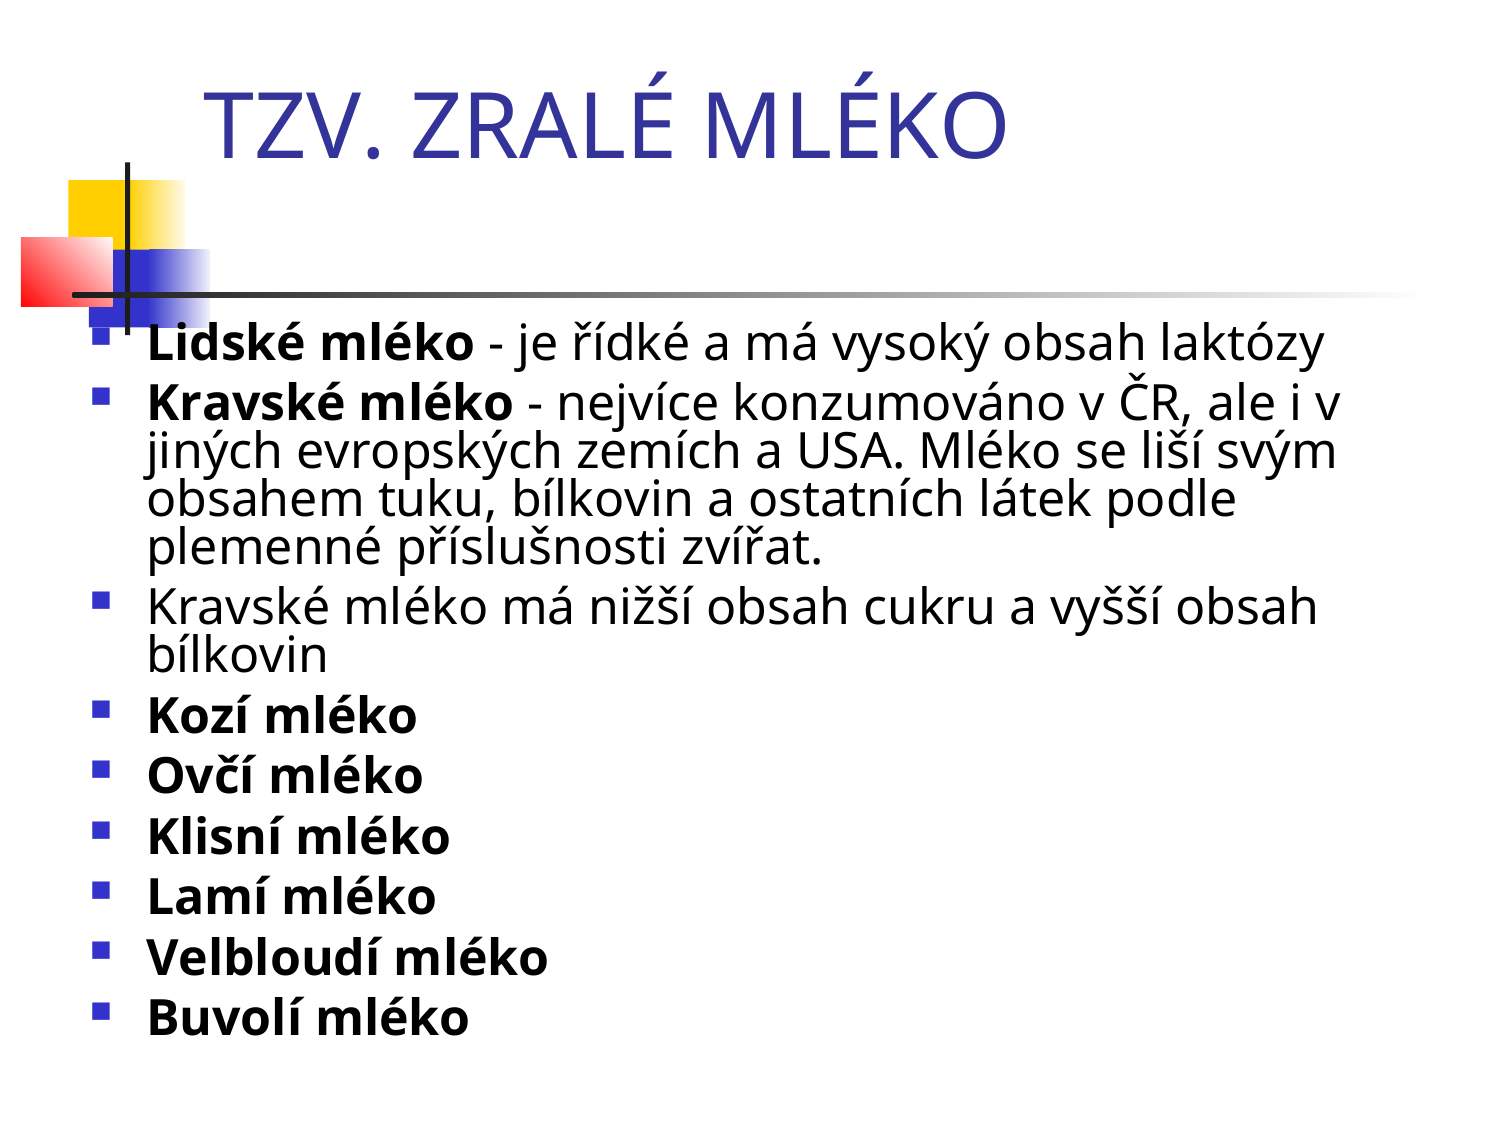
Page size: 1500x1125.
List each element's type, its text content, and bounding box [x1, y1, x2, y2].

title TZV. ZRALÉ MLÉKO [188, 35, 1468, 185]
list Lidské mléko - je řídké a má vysoký obsah laktózy Kravské mléko - nejvíce konzumováno v ČR, ale i v jiných evropských zemích a USA. Mléko se liší svým obsahem tuku, bílkovin a ostatních látek podle plemenné příslušnosti zvířat. Kravské mléko má nižší obsah cukru a vyšší obsah bílkovin Kozí mléko Ovčí mléko Klisní mléko Lamí mléko Velbloudí mléko Buvolí mléko [75, 314, 1426, 1095]
